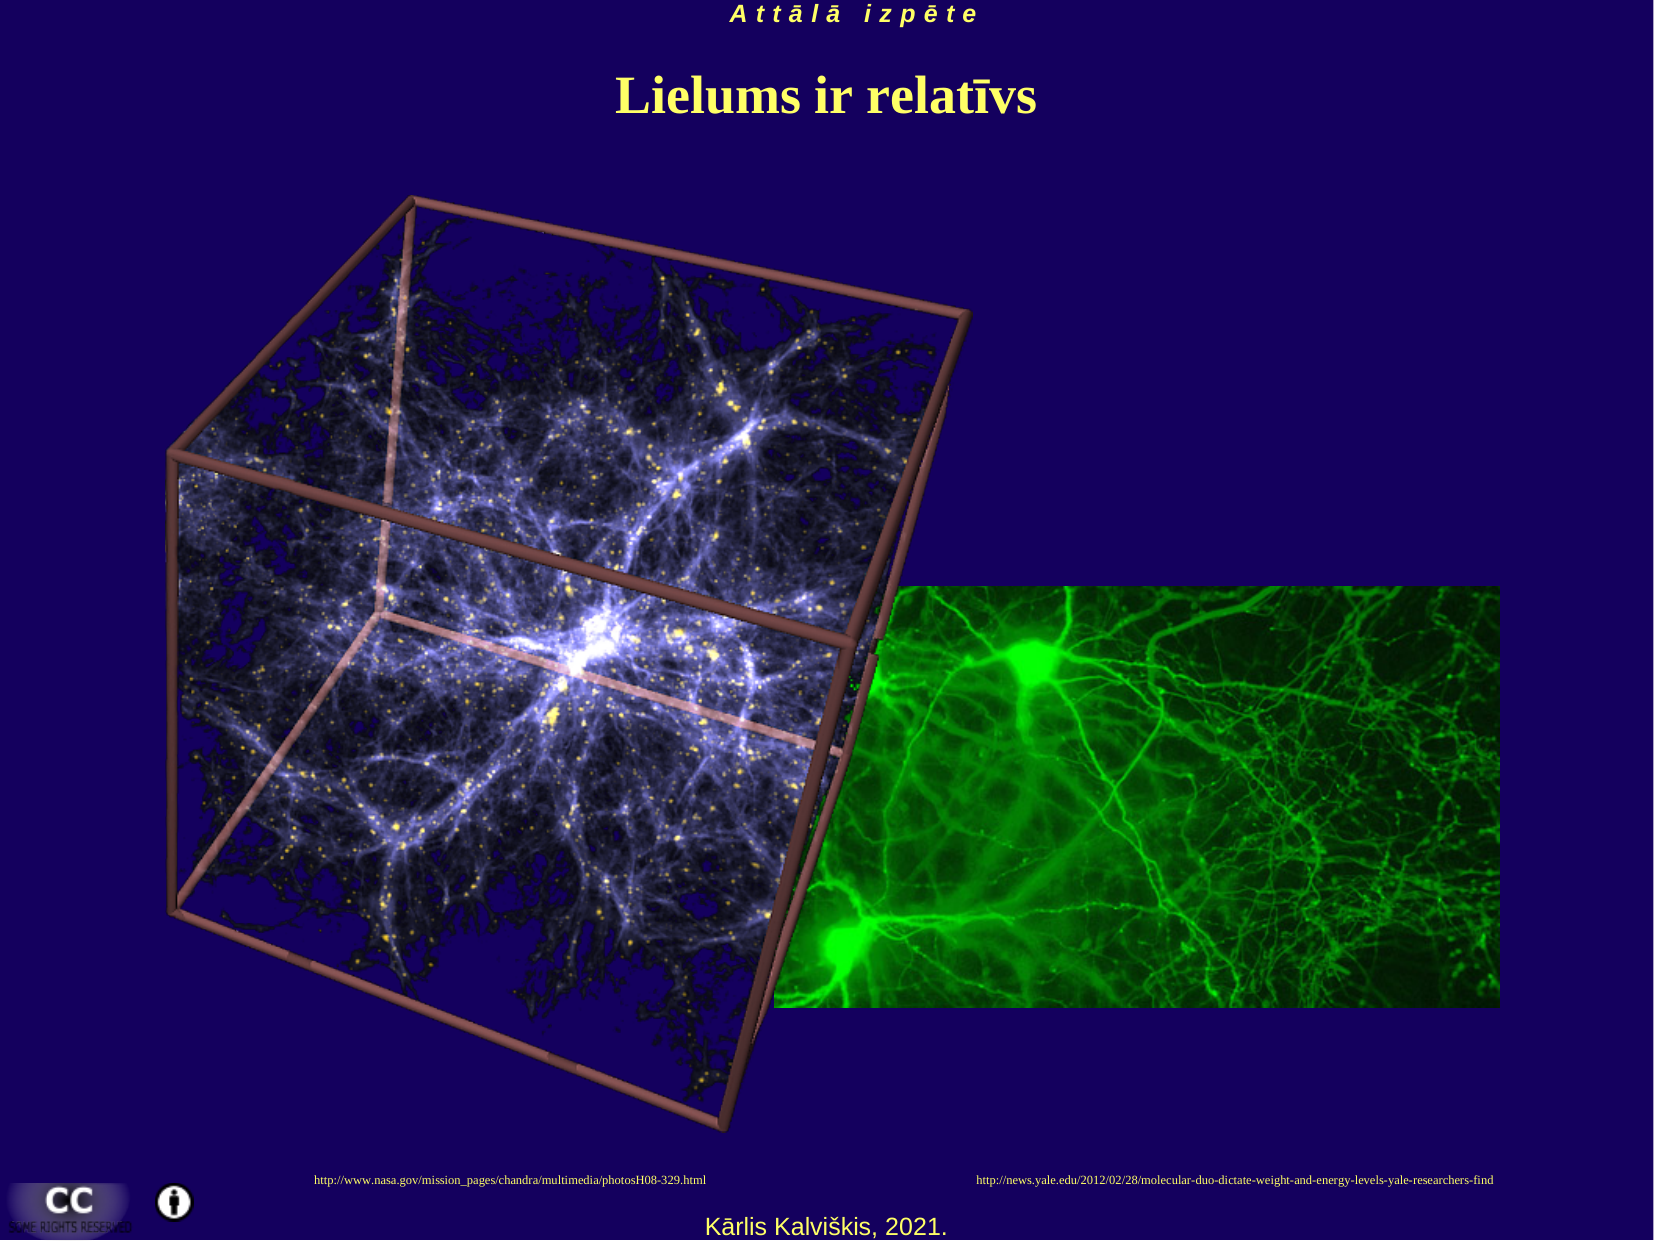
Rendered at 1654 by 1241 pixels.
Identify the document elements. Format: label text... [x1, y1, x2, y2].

text_box http://news.yale.edu/2012/02/28/molecular-duo-dictate-weight-and-energy-levels-yale-researchers-find [970, 1167, 1500, 1194]
title Lielums ir relatīvs [120, 65, 1533, 334]
picture [155, 1183, 194, 1222]
text_box http://www.nasa.gov/mission_pages/chandra/multimedia/photosH08-329.html [308, 1167, 713, 1194]
picture [0, 1183, 141, 1241]
picture [165, 195, 1500, 1133]
